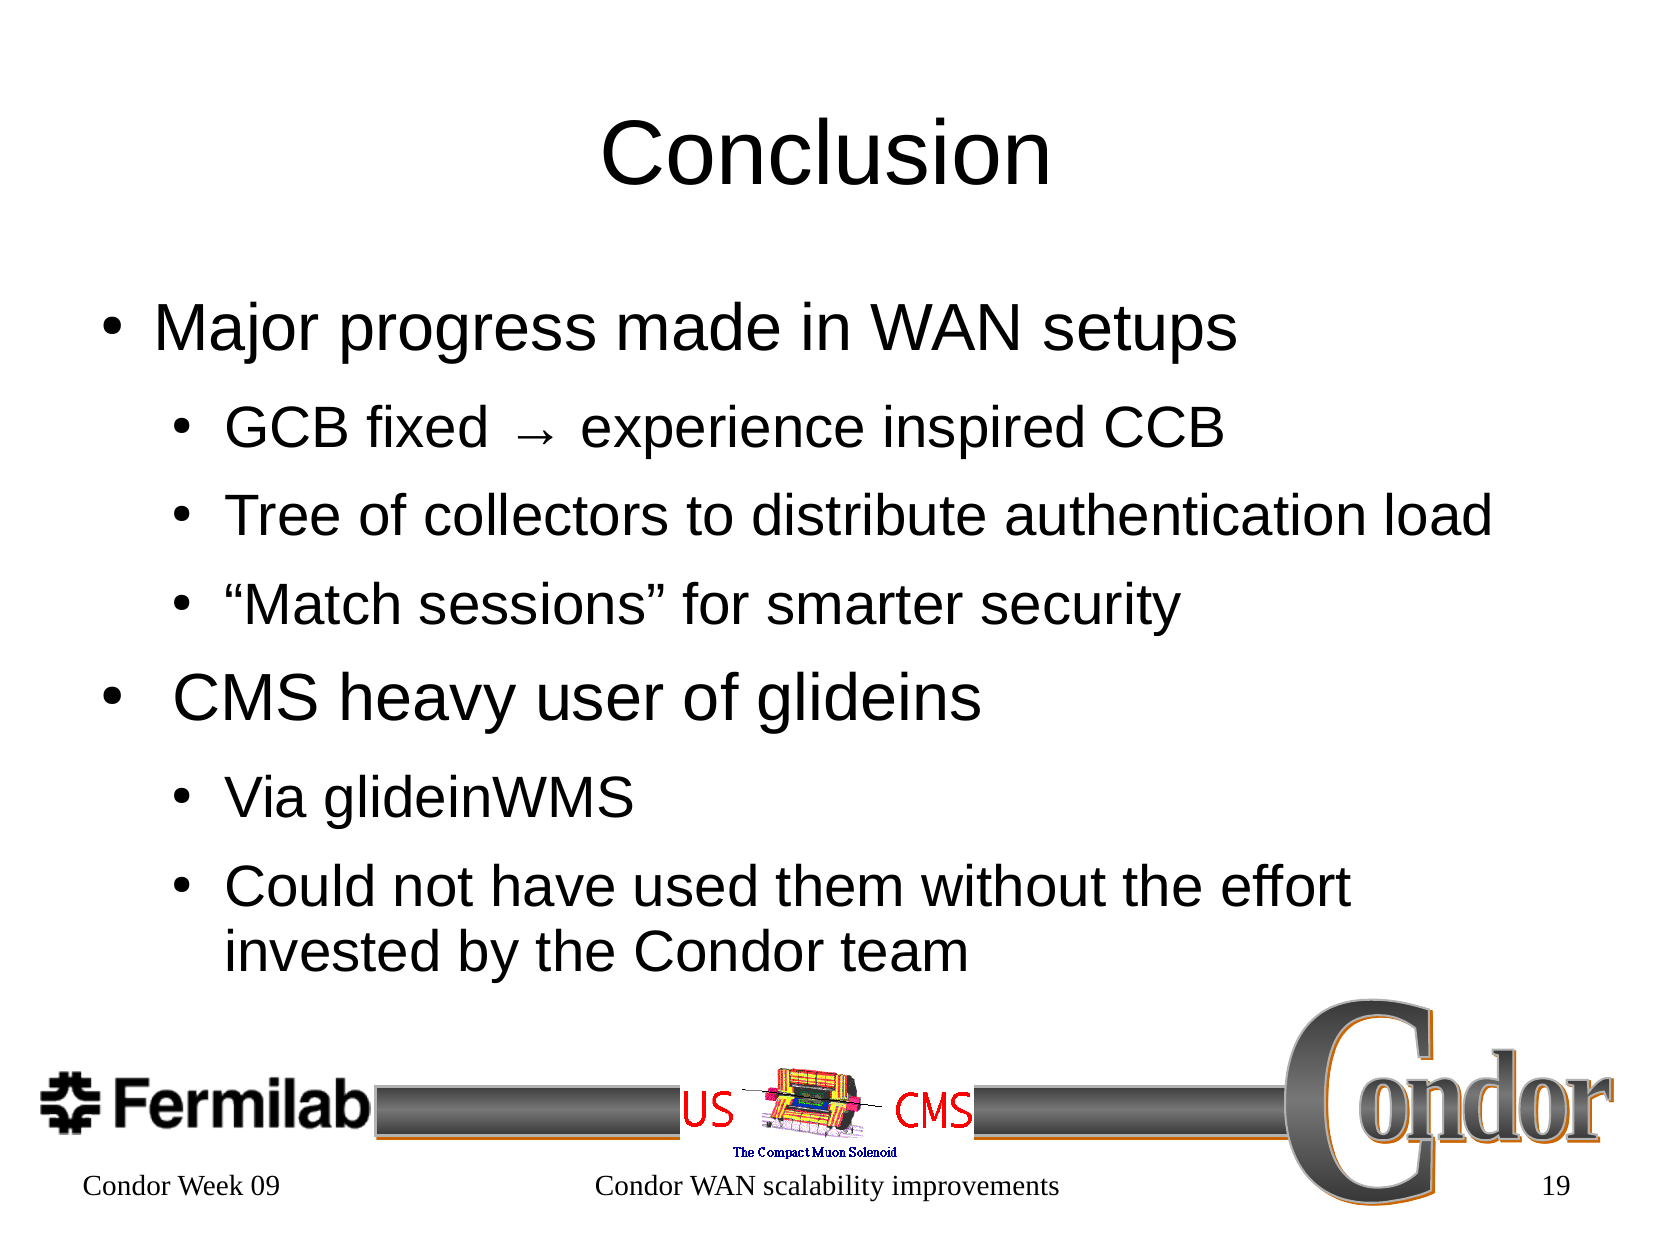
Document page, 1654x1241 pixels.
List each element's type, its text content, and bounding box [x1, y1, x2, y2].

title Conclusion [82, 49, 1571, 257]
picture [40, 1071, 371, 1135]
picture [680, 1109, 974, 1159]
list Major progress made in WAN setups GCB fixed → experience inspired CCB Tree of collectors to distribute authentication load “Match sessions” for smarter security CMS heavy user of glideins Via glideinWMS Could not have used them without the effort invested by the Condor team [82, 290, 1571, 1109]
